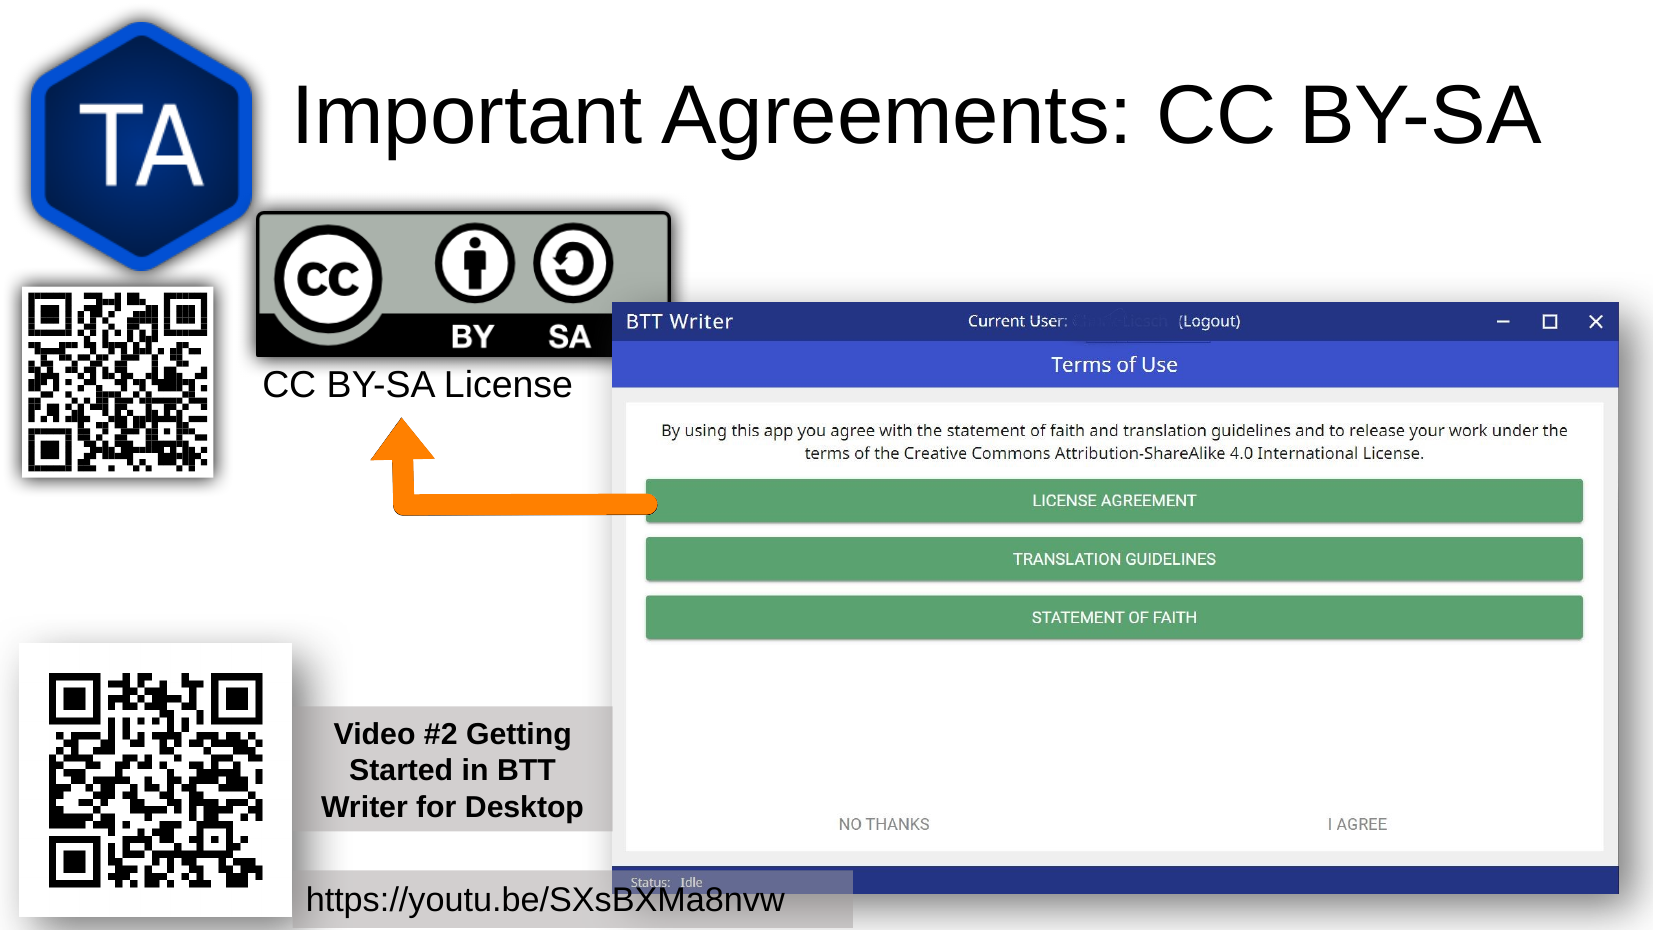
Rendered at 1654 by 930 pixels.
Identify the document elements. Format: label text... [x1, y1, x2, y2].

text_box CC BY-SA License [242, 356, 593, 414]
text_box https://youtu.be/SXsBXMa8nvw [292, 870, 853, 928]
title Important Agreements: CC BY-SA [263, 36, 1571, 193]
picture [19, 643, 292, 917]
text_box Video #2 Getting Started in BTT Writer for Desktop [292, 706, 613, 832]
picture [31, 22, 252, 271]
picture [19, 283, 217, 481]
picture [256, 211, 1619, 894]
